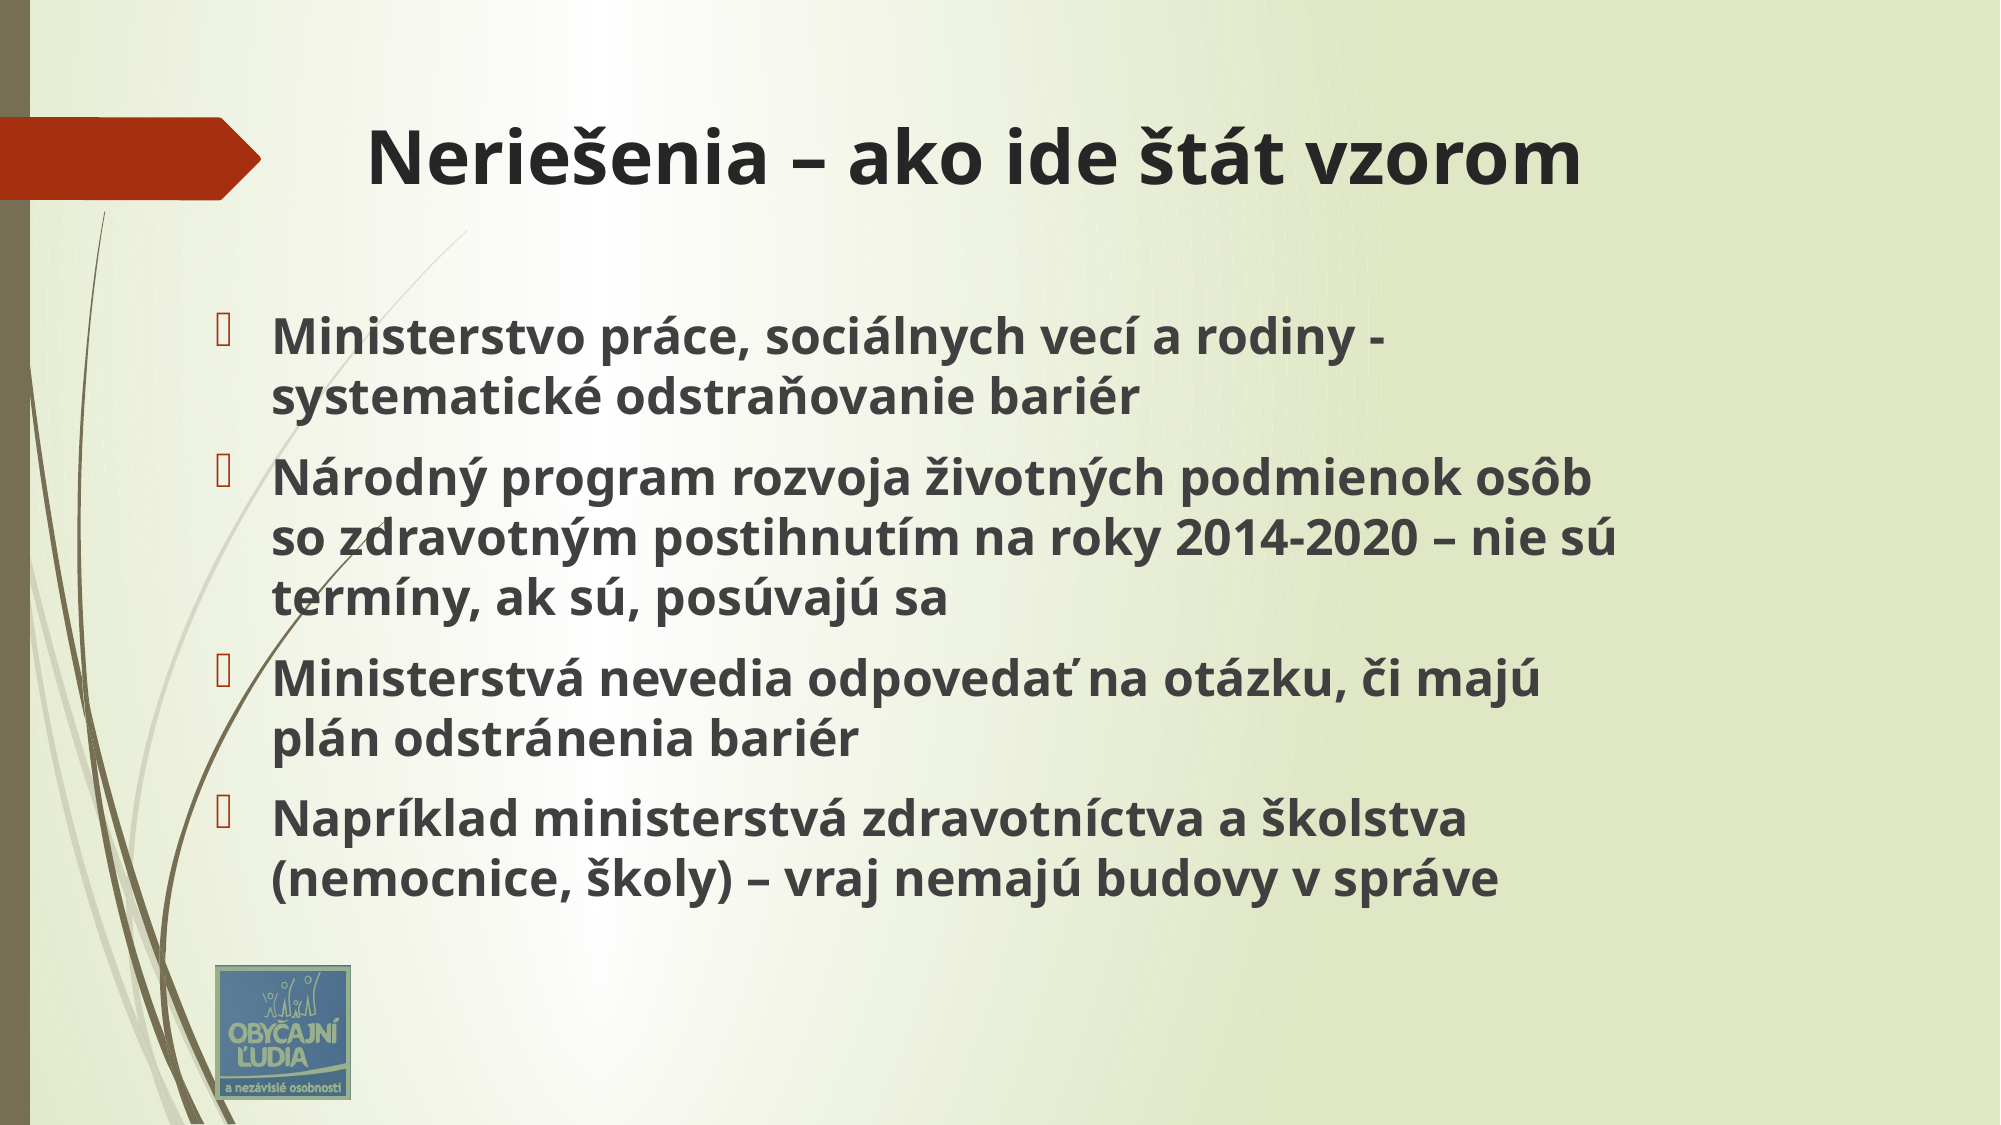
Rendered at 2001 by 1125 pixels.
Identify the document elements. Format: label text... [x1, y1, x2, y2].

list Ministerstvo práce, sociálnych vecí a rodiny - systematické odstraňovanie bariér Národný program rozvoja životných podmienok osôb so zdravotným postihnutím na roky 2014-2020 – nie sú termíny, ak sú, posúvajú sa Ministerstvá nevedia odpovedať na otázku, či majú plán odstránenia bariér Napríklad ministerstvá zdravotníctva a školstva (nemocnice, školy) – vraj nemajú budovy v správe [199, 231, 1662, 1027]
picture [215, 965, 351, 1100]
title Neriešenia – ako ide štát vzorom [350, 102, 1813, 226]
